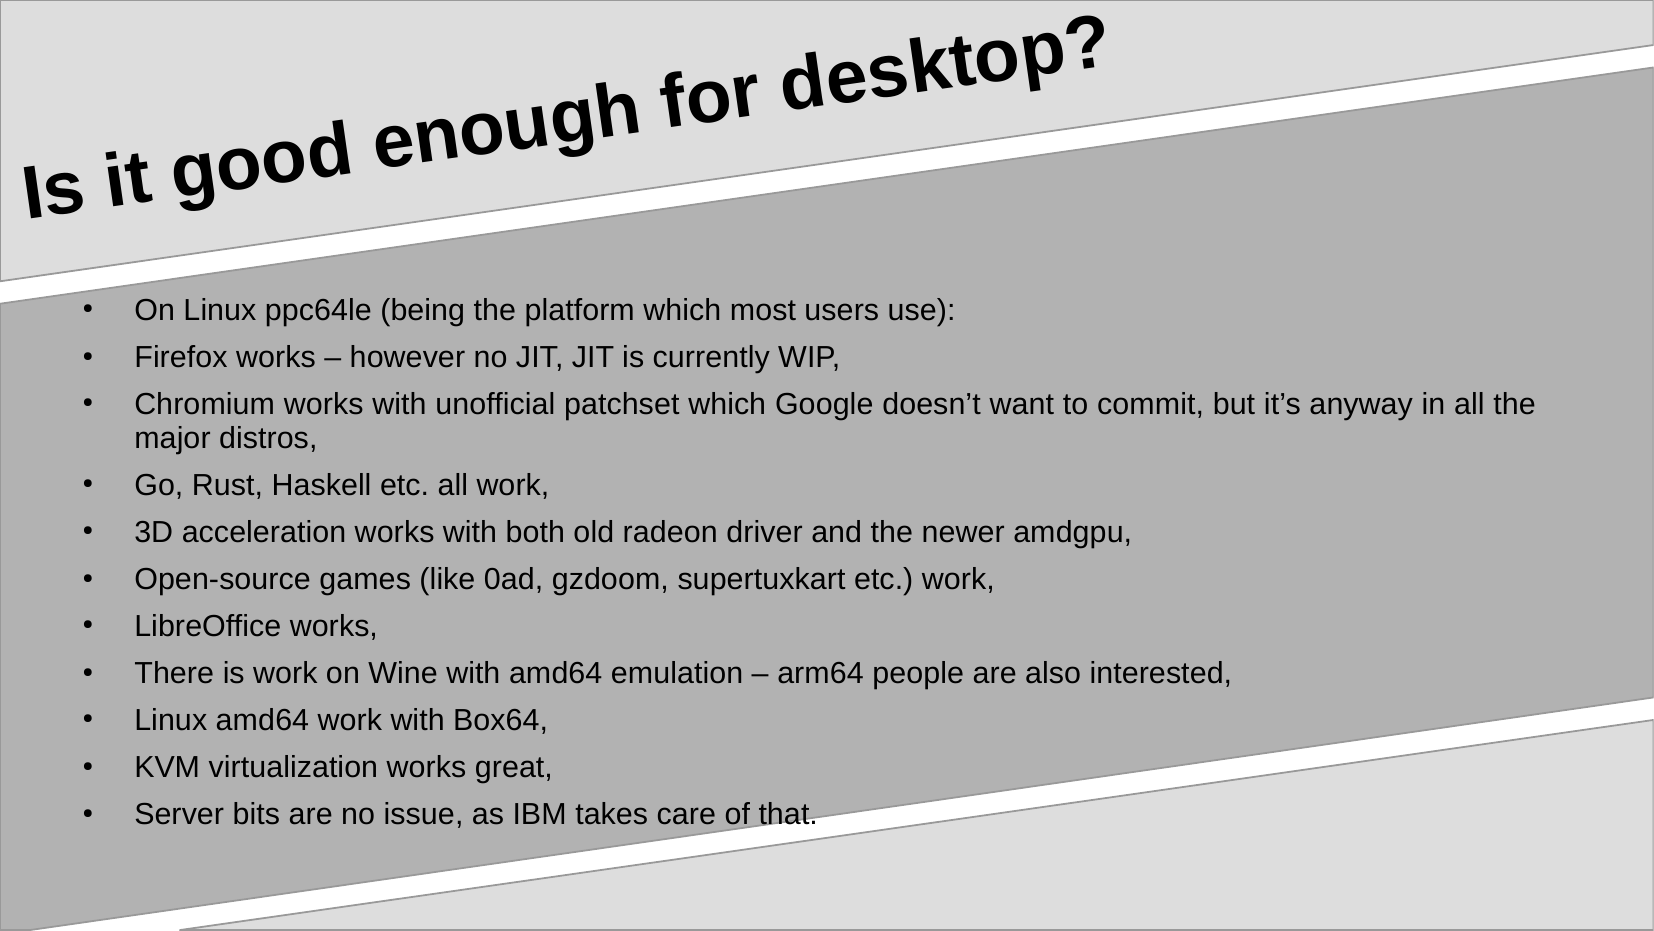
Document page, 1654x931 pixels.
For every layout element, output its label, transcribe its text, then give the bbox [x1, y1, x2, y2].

title Is it good enough for desktop? [11, 0, 1496, 272]
list On Linux ppc64le (being the platform which most users use): Firefox works – however no JIT, JIT is currently WIP, Chromium works with unofficial patchset which Google doesn’t want to commit, but it’s anyway in all the major distros, Go, Rust, Haskell etc. all work, 3D acceleration works with both old radeon driver and the newer amdgpu, Open-source games (like 0ad, gzdoom, supertuxkart etc.) work, LibreOffice works, There is work on Wine with amd64 emulation – arm64 people are also interested, Linux amd64 work with Box64, KVM virtualization works great, Server bits are no issue, as IBM takes care of that. [82, 292, 1538, 833]
